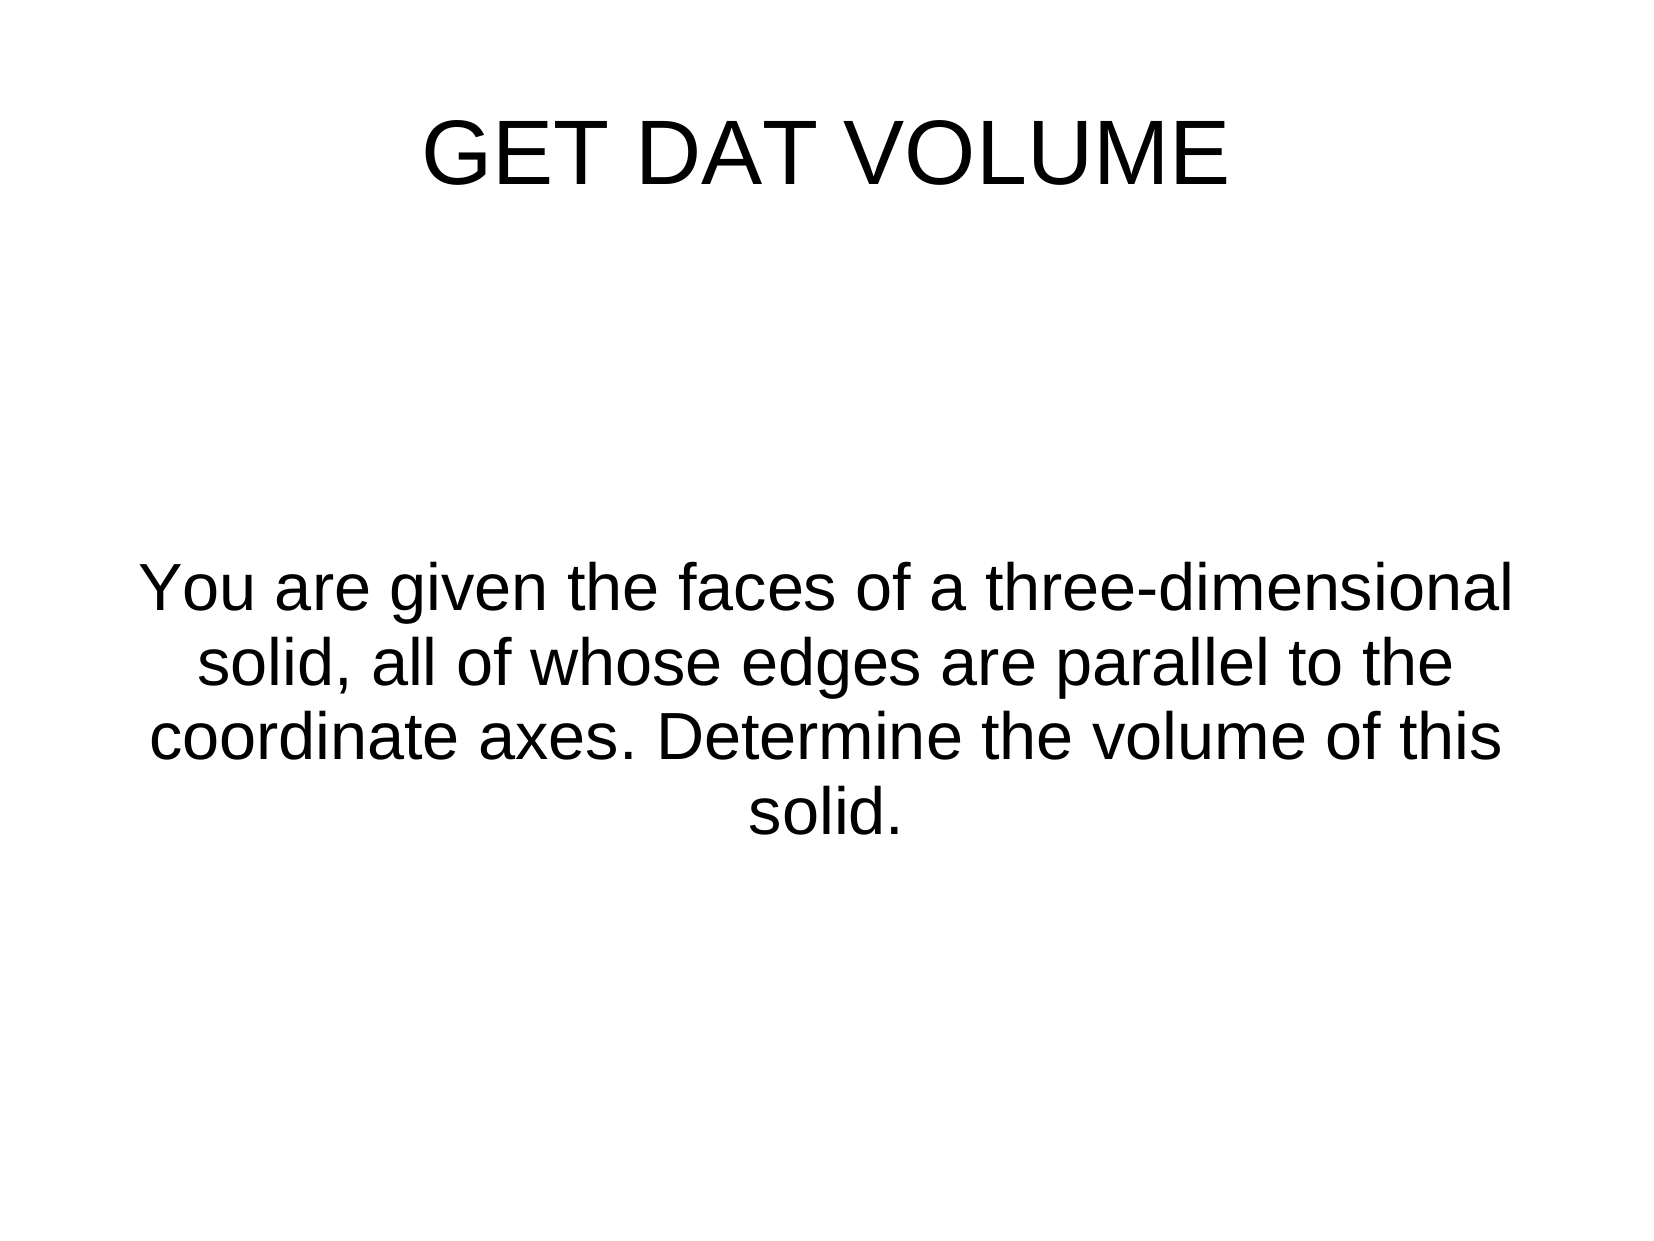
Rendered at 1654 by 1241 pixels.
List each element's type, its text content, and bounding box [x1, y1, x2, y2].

title GET DAT VOLUME [82, 56, 1571, 250]
subtitle You are given the faces of a three-dimensional solid, all of whose edges are parallel to the coordinate axes. Determine the volume of this solid. [82, 297, 1571, 1102]
